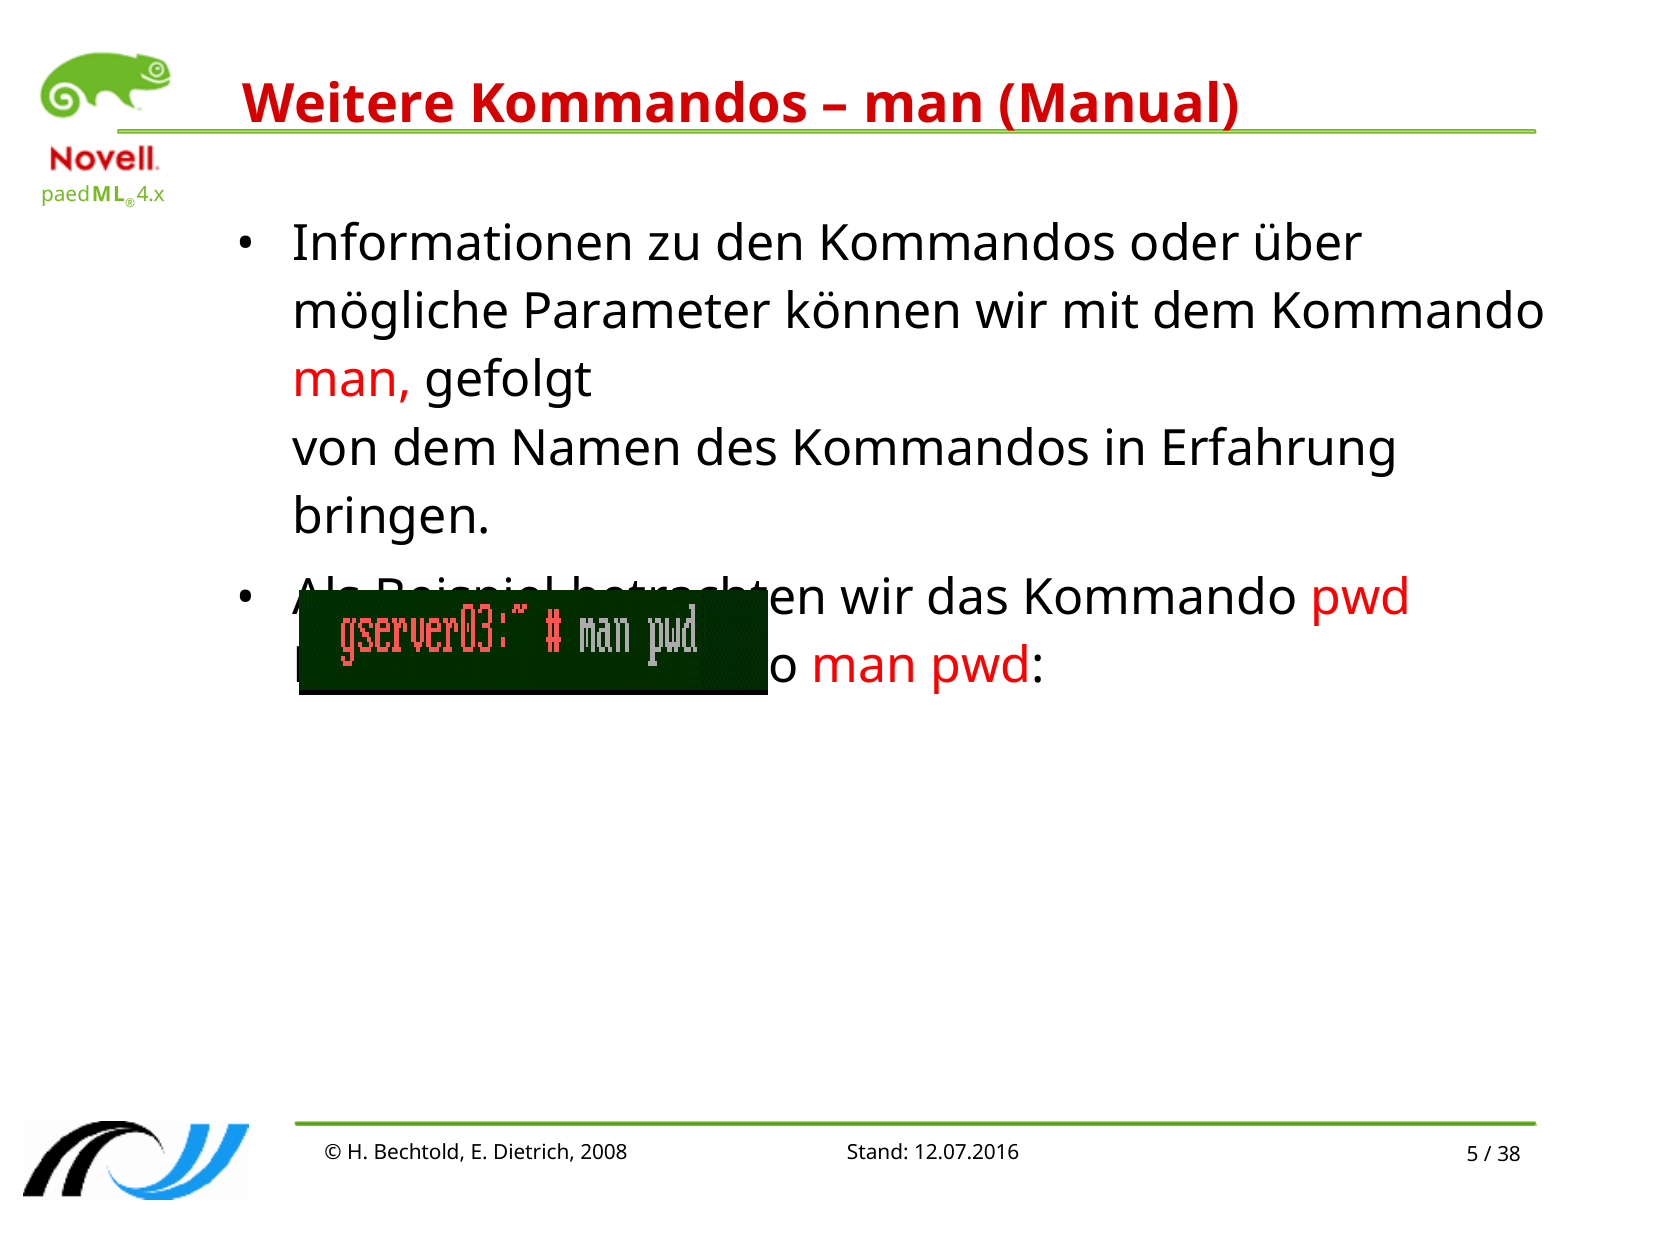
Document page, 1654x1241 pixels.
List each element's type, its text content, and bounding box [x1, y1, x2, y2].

picture [299, 590, 768, 695]
picture [23, 1121, 249, 1200]
title Weitere Kommandos – man (Manual) [242, 35, 1577, 168]
picture [26, 35, 184, 193]
list Informationen zu den Kommandos oder über mögliche Parameter können wir mit dem Kommando man, gefolgt von dem Namen des Kommandos in Erfahrung bringen. Als Beispiel betrachten wir das Kommando pwd Der Befehl lautet also man pwd: [236, 206, 1565, 1063]
